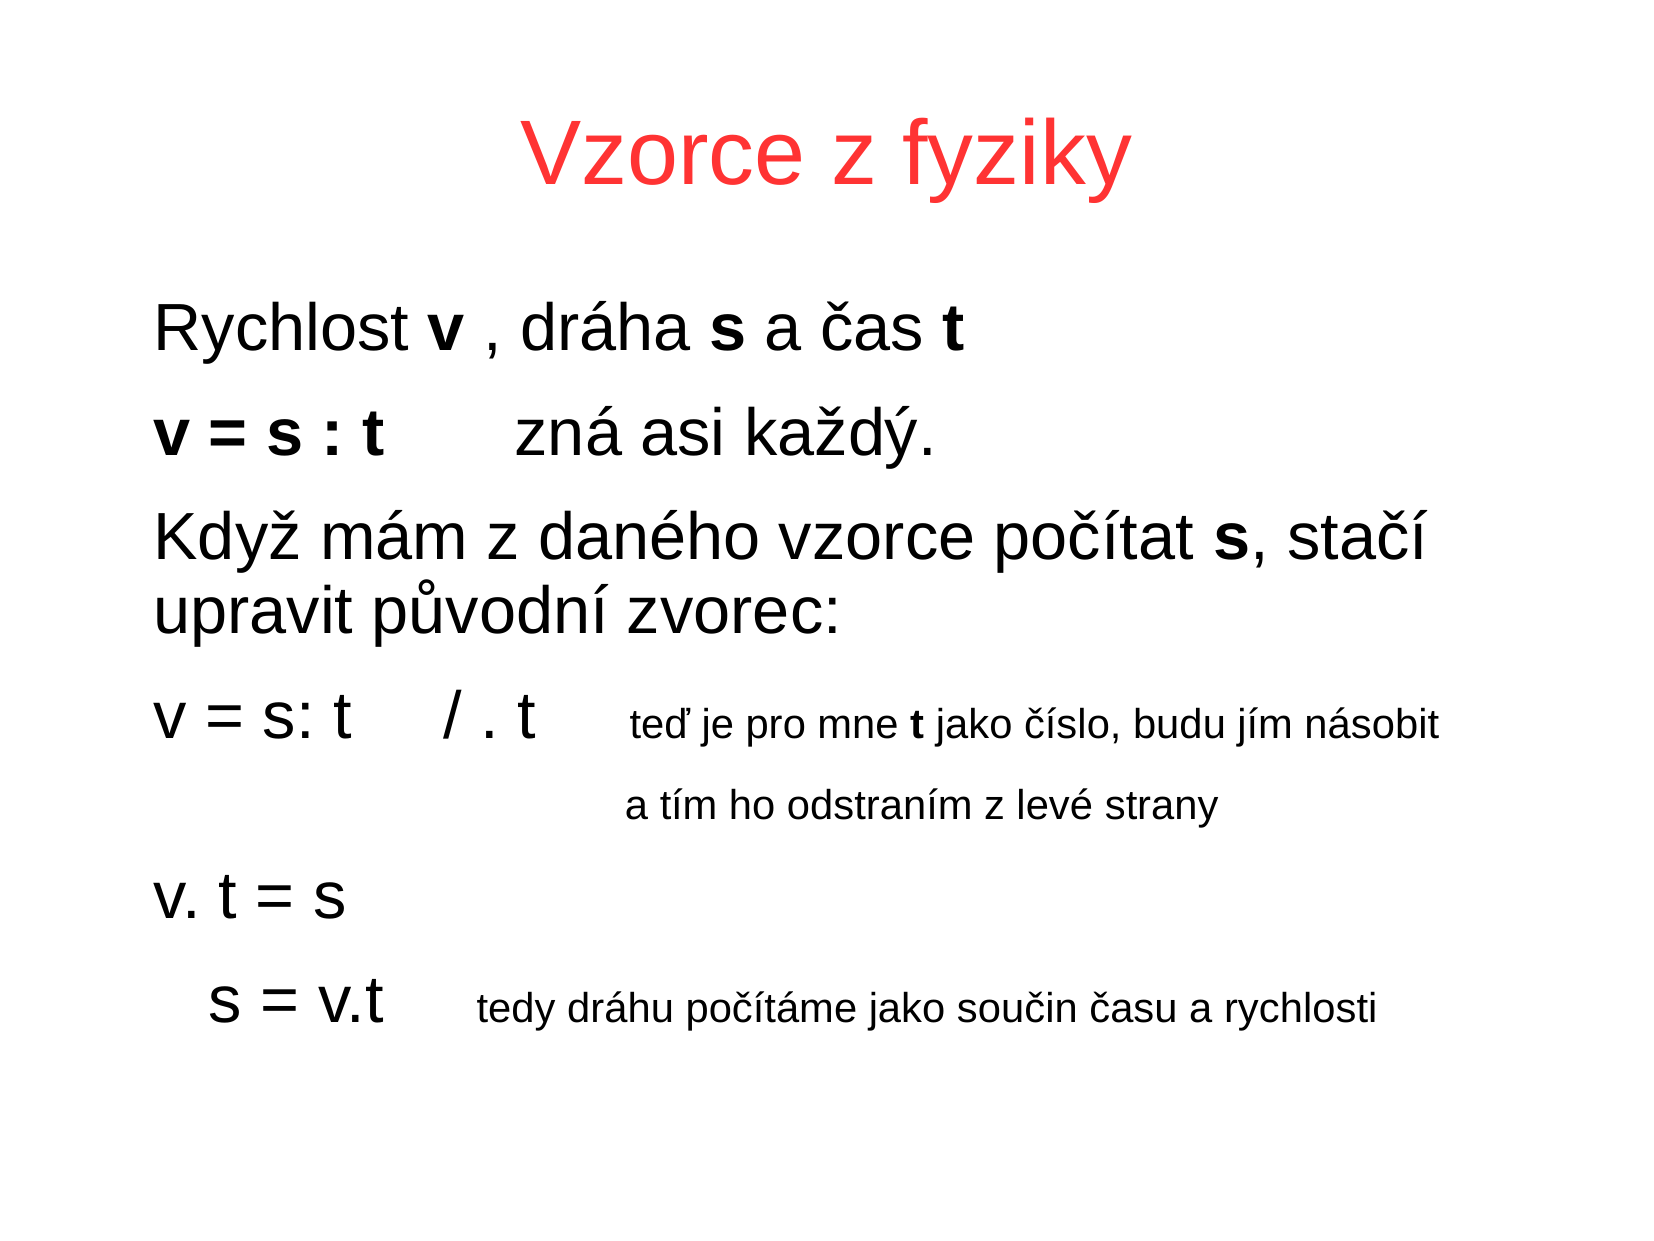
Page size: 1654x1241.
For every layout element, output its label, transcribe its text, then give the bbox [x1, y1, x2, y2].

list Rychlost v , dráha s a čas t v = s : t zná asi každý. Když mám z daného vzorce počítat s, stačí upravit původní zvorec: v = s: t / . t teď je pro mne t jako číslo, budu jím násobit a tím ho odstraním z levé strany v. t = s s = v.t tedy dráhu počítáme jako součin času a rychlosti [82, 290, 1571, 1109]
title Vzorce z fyziky [82, 49, 1571, 257]
